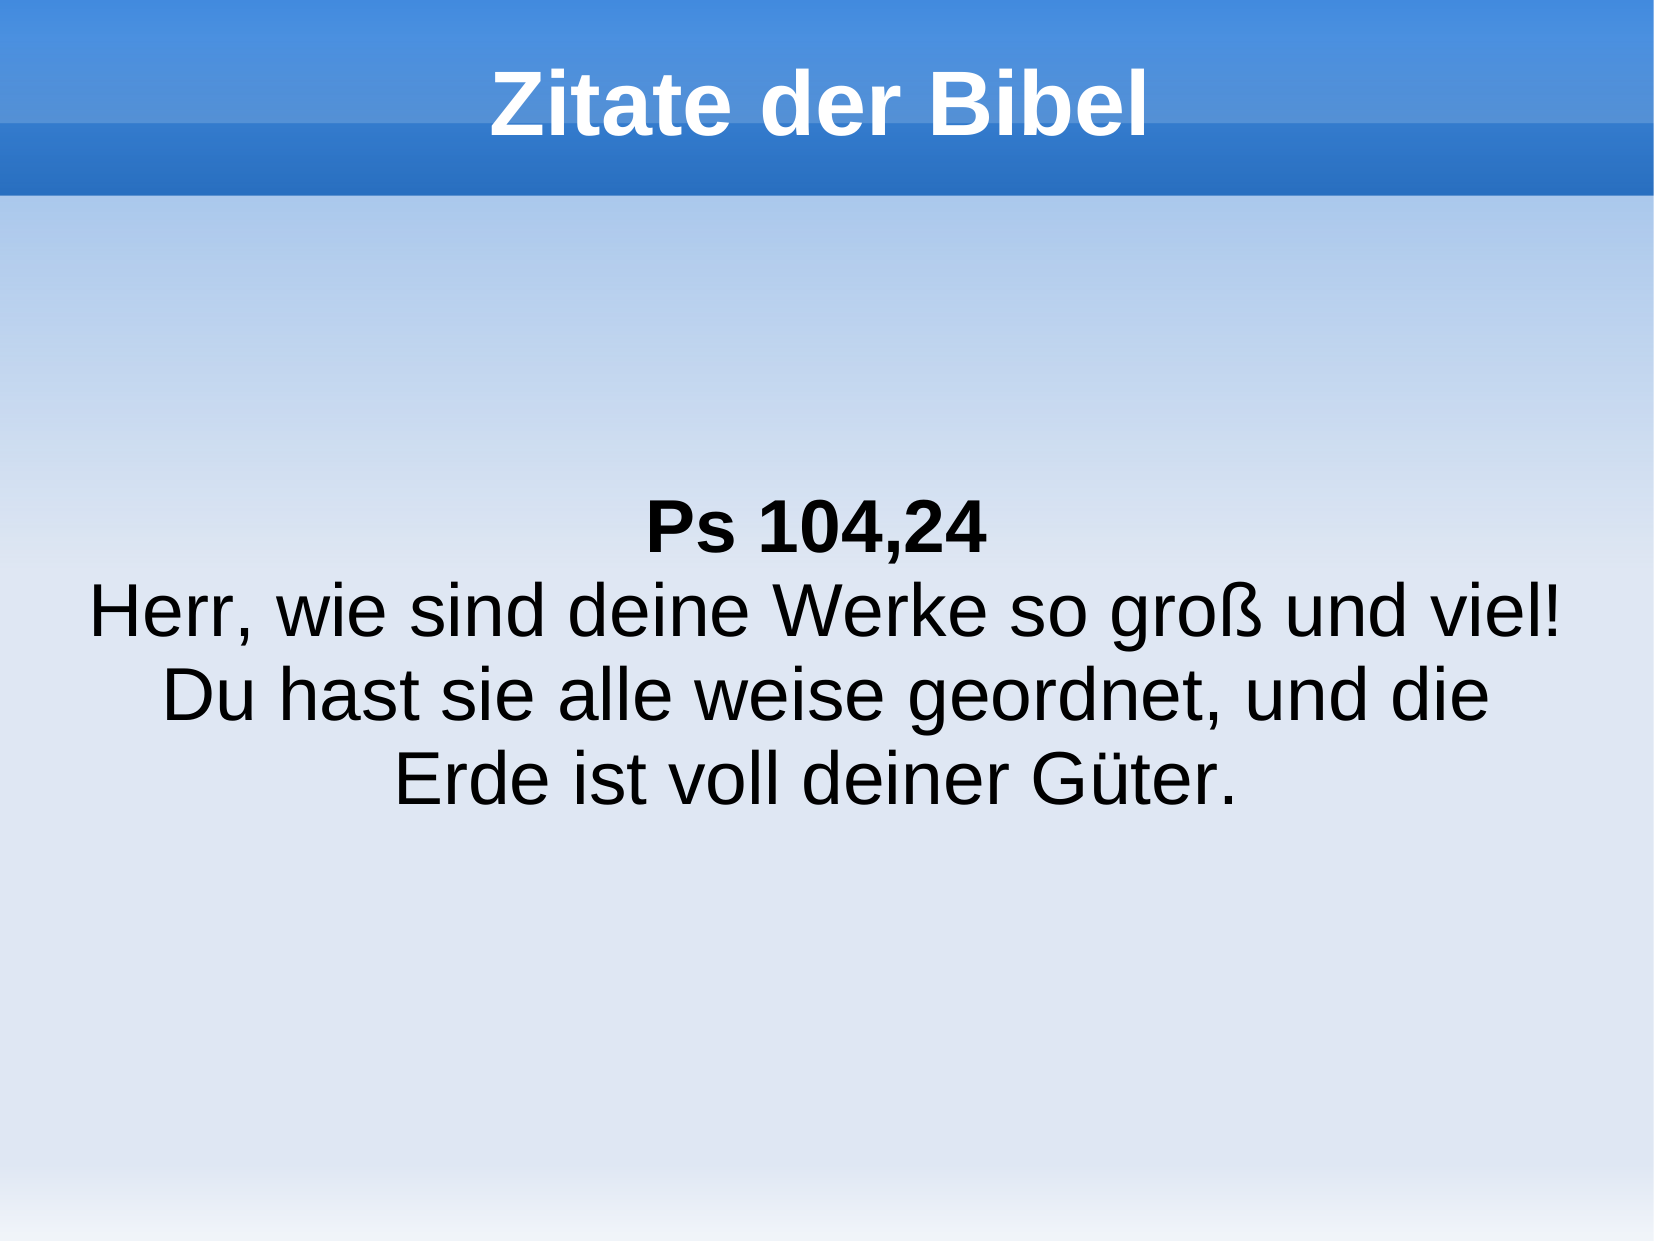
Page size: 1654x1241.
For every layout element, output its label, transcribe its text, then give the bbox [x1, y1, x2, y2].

title Zitate der Bibel [76, 7, 1565, 200]
subtitle Ps 104,24 Herr, wie sind deine Werke so groß und viel! Du hast sie alle weise geordnet, und die Erde ist voll deiner Güter. [82, 250, 1571, 1055]
picture [0, 0, 1654, 1241]
